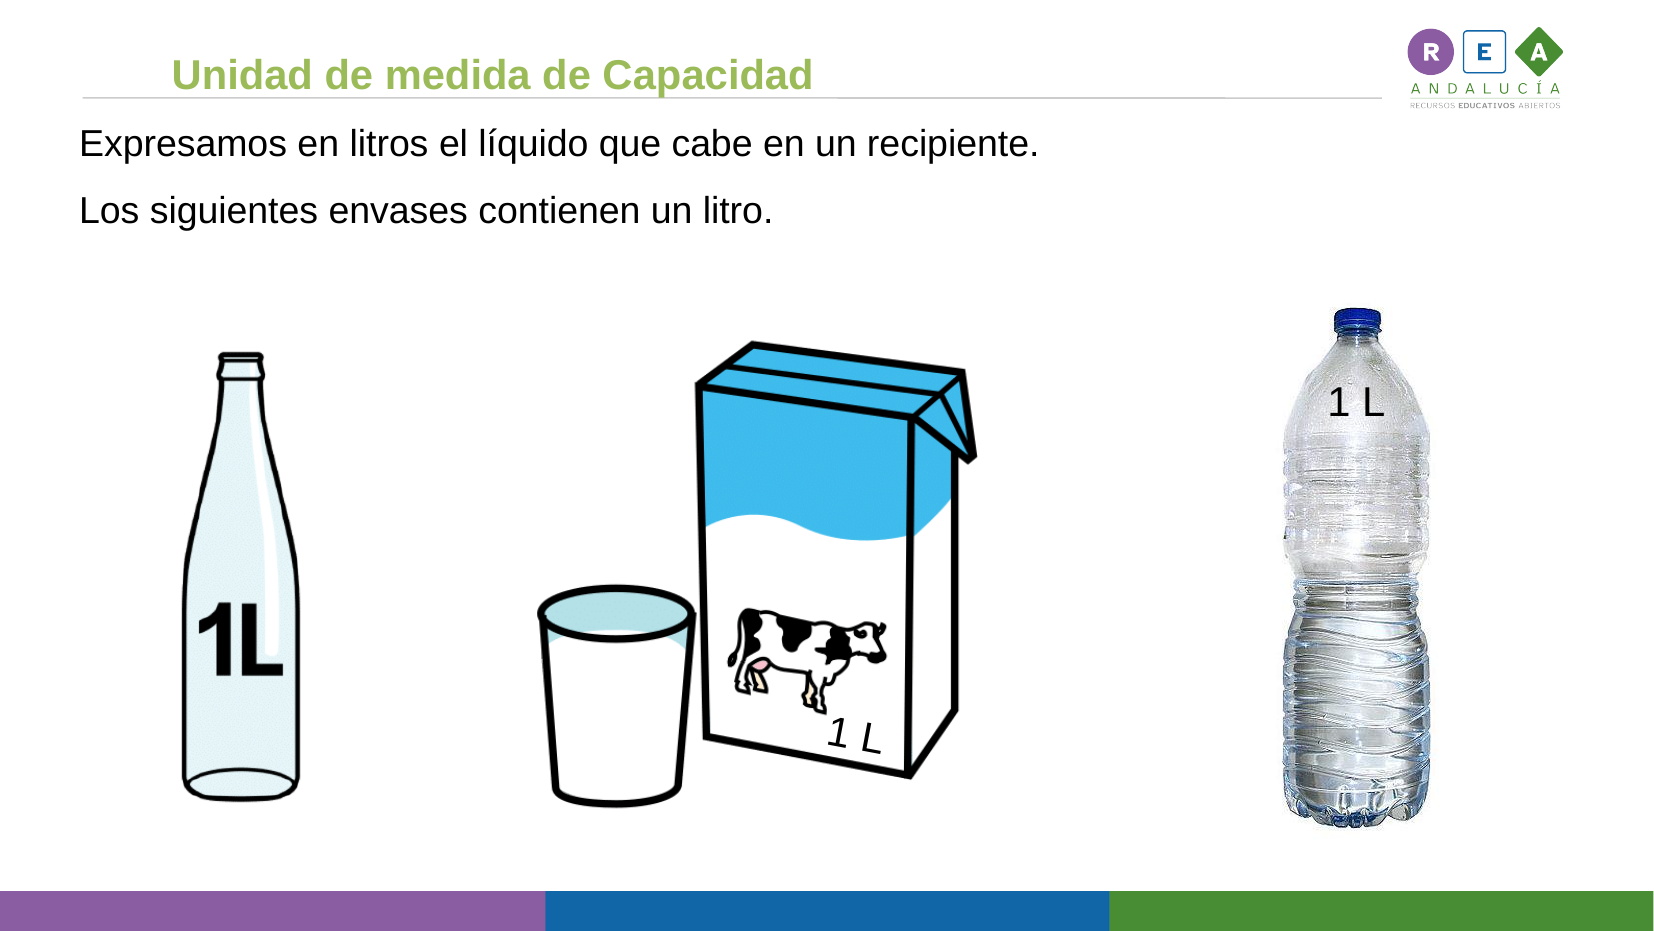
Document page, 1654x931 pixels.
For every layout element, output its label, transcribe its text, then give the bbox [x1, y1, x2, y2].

picture [0, 891, 1654, 931]
text_box Unidad de medida de Capacidad [64, 40, 922, 106]
picture [507, 303, 1028, 825]
picture [1400, 0, 1571, 89]
text_box 1 L [765, 685, 948, 782]
text_box Expresamos en litros el líquido que cabe en un recipiente. Los siguientes envases contienen un litro. [64, 89, 1654, 240]
text_box 1 L [1269, 367, 1443, 433]
picture [1250, 275, 1462, 860]
picture [5, 341, 476, 812]
